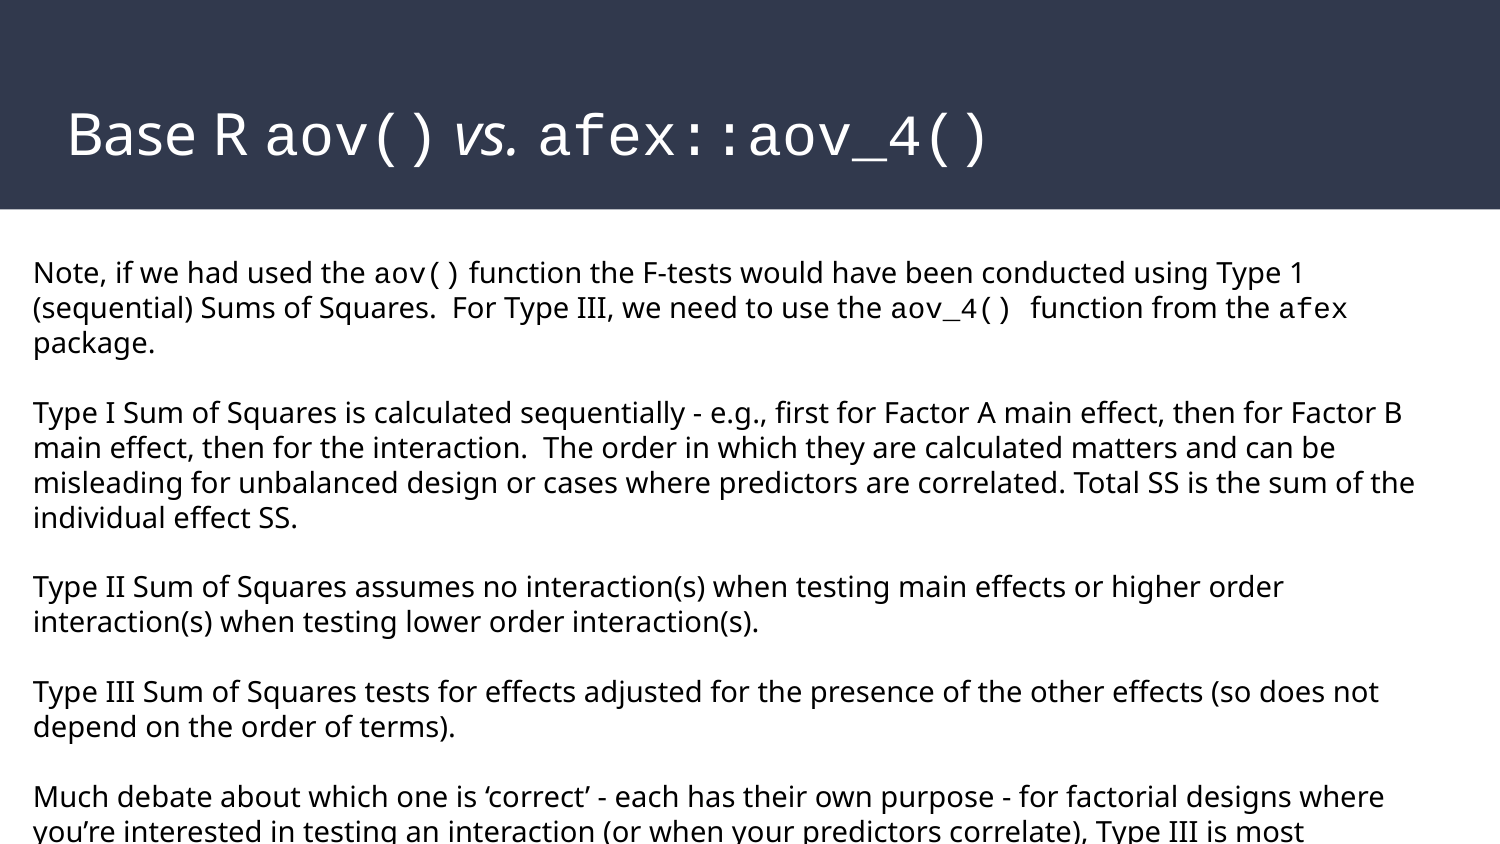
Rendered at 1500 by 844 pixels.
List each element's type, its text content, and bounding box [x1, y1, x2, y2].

title Base R aov() vs. afex::aov_4() [51, 82, 1449, 185]
text_box Note, if we had used the aov() function the F-tests would have been conducted using Type 1 (sequential) Sums of Squares. For Type III, we need to use the aov_4() function from the afex package. Type I Sum of Squares is calculated sequentially - e.g., first for Factor A main effect, then for Factor B main effect, then for the interaction. The order in which they are calculated matters and can be misleading for unbalanced design or cases where predictors are correlated. Total SS is the sum of the individual effect SS. Type II Sum of Squares assumes no interaction(s) when testing main effects or higher order interaction(s) when testing lower order interaction(s). Type III Sum of Squares tests for effects adjusted for the presence of the other effects (so does not depend on the order of terms). Much debate about which one is ‘correct’ - each has their own purpose - for factorial designs where you’re interested in testing an interaction (or when your predictors correlate), Type III is most commonly used. [18, 239, 1467, 820]
